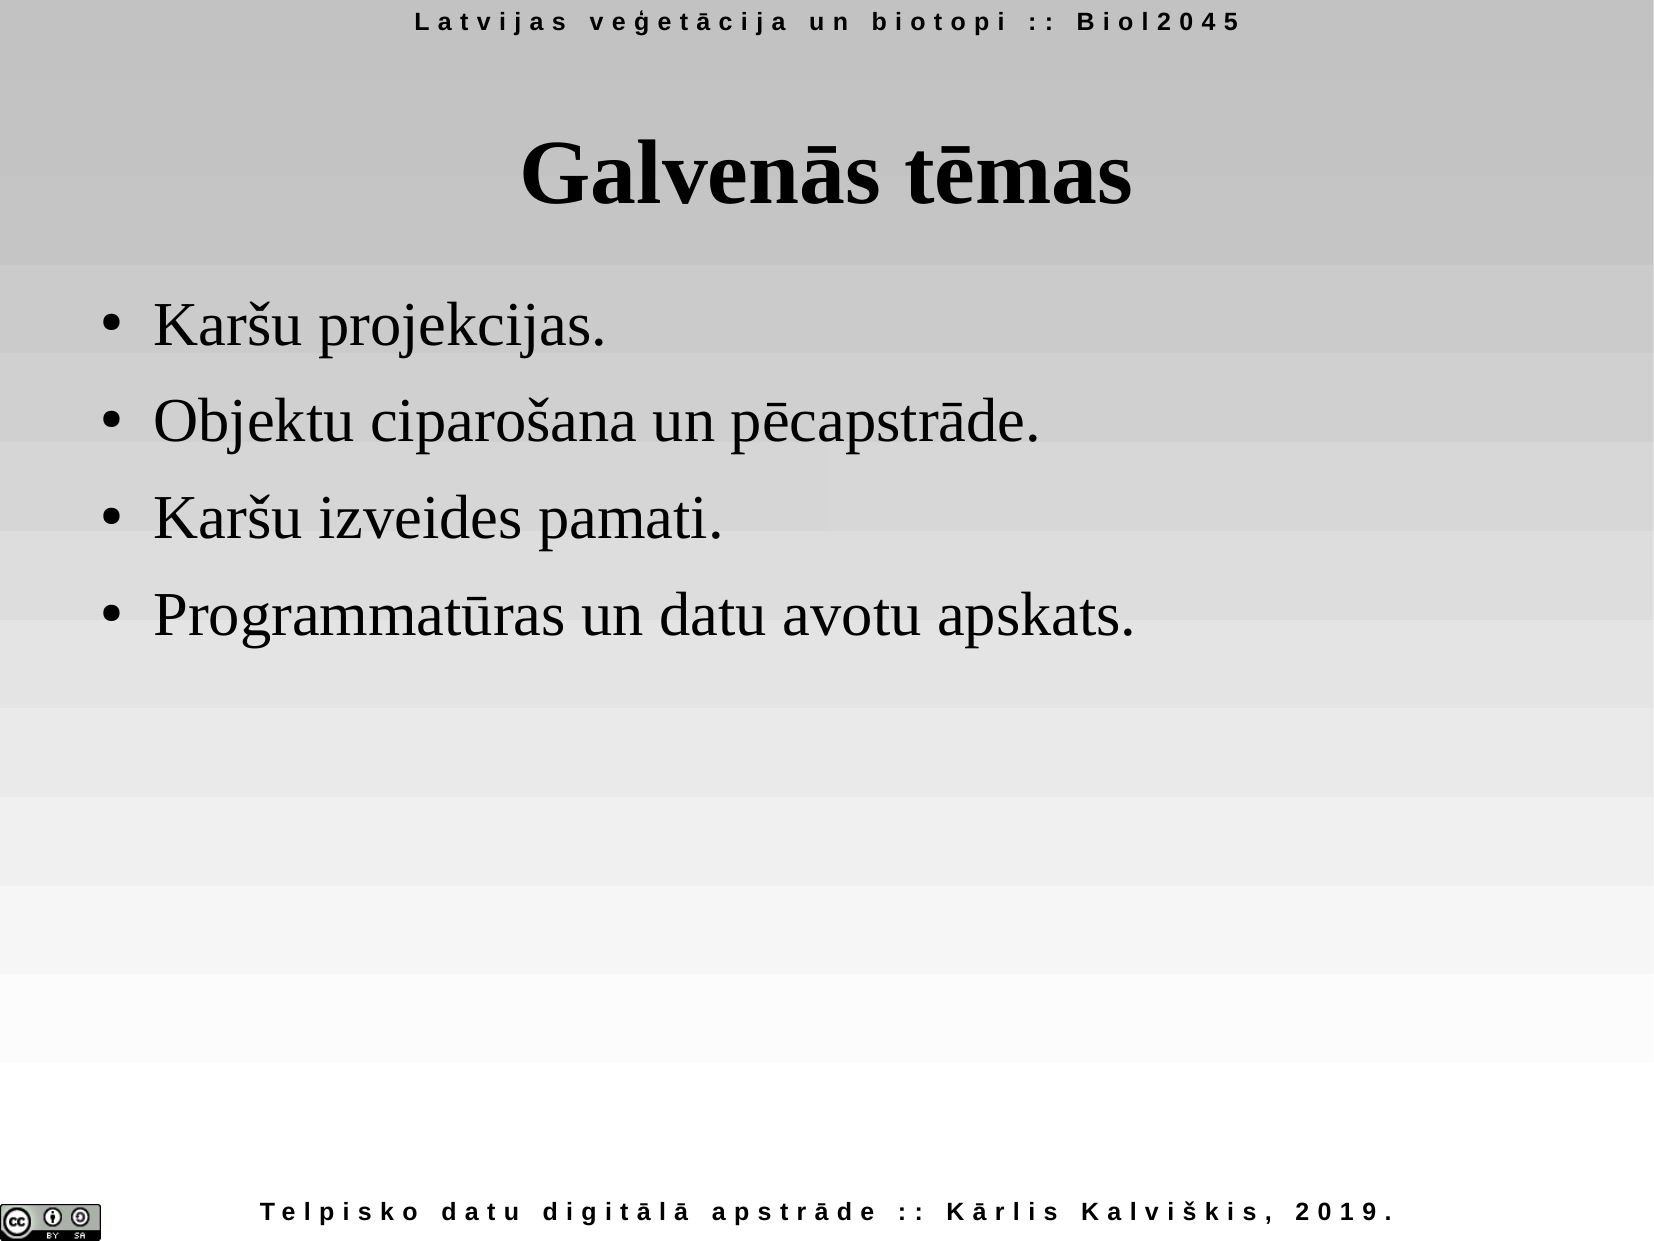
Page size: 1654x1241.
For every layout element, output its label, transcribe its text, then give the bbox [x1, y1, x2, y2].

title Galvenās tēmas [29, 49, 1625, 296]
list Karšu projekcijas. Objektu ciparošana un pēcapstrāde. Karšu izveides pamati. Programmatūras un datu avotu apskats. [82, 289, 1571, 1098]
picture [0, 0, 1654, 1241]
